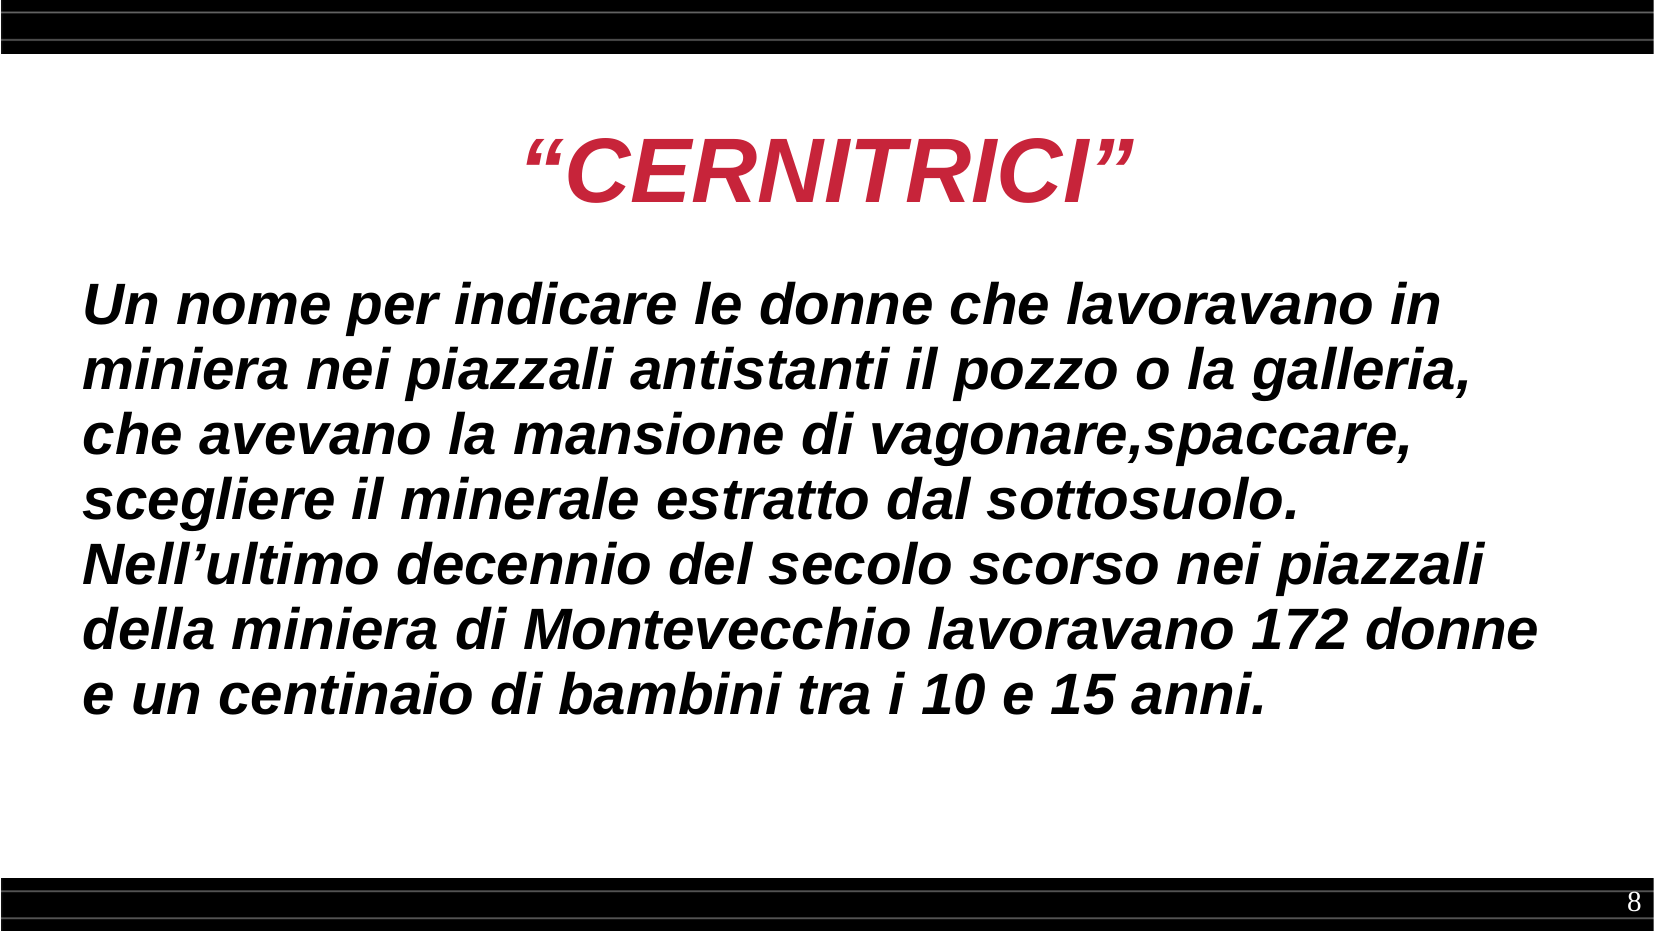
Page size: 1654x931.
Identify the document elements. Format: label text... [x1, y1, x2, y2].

picture [1, 0, 1654, 54]
title “CERNITRICI” [82, 92, 1571, 249]
subtitle Un nome per indicare le donne che lavoravano in miniera nei piazzali antistanti il pozzo o la galleria, che avevano la mansione di vagonare,spaccare, scegliere il minerale estratto dal sottosuolo. Nell’ultimo decennio del secolo scorso nei piazzali della miniera di Montevecchio lavoravano 172 donne e un centinaio di bambini tra i 10 e 15 anni. [82, 271, 1571, 758]
picture [1, 878, 1654, 931]
